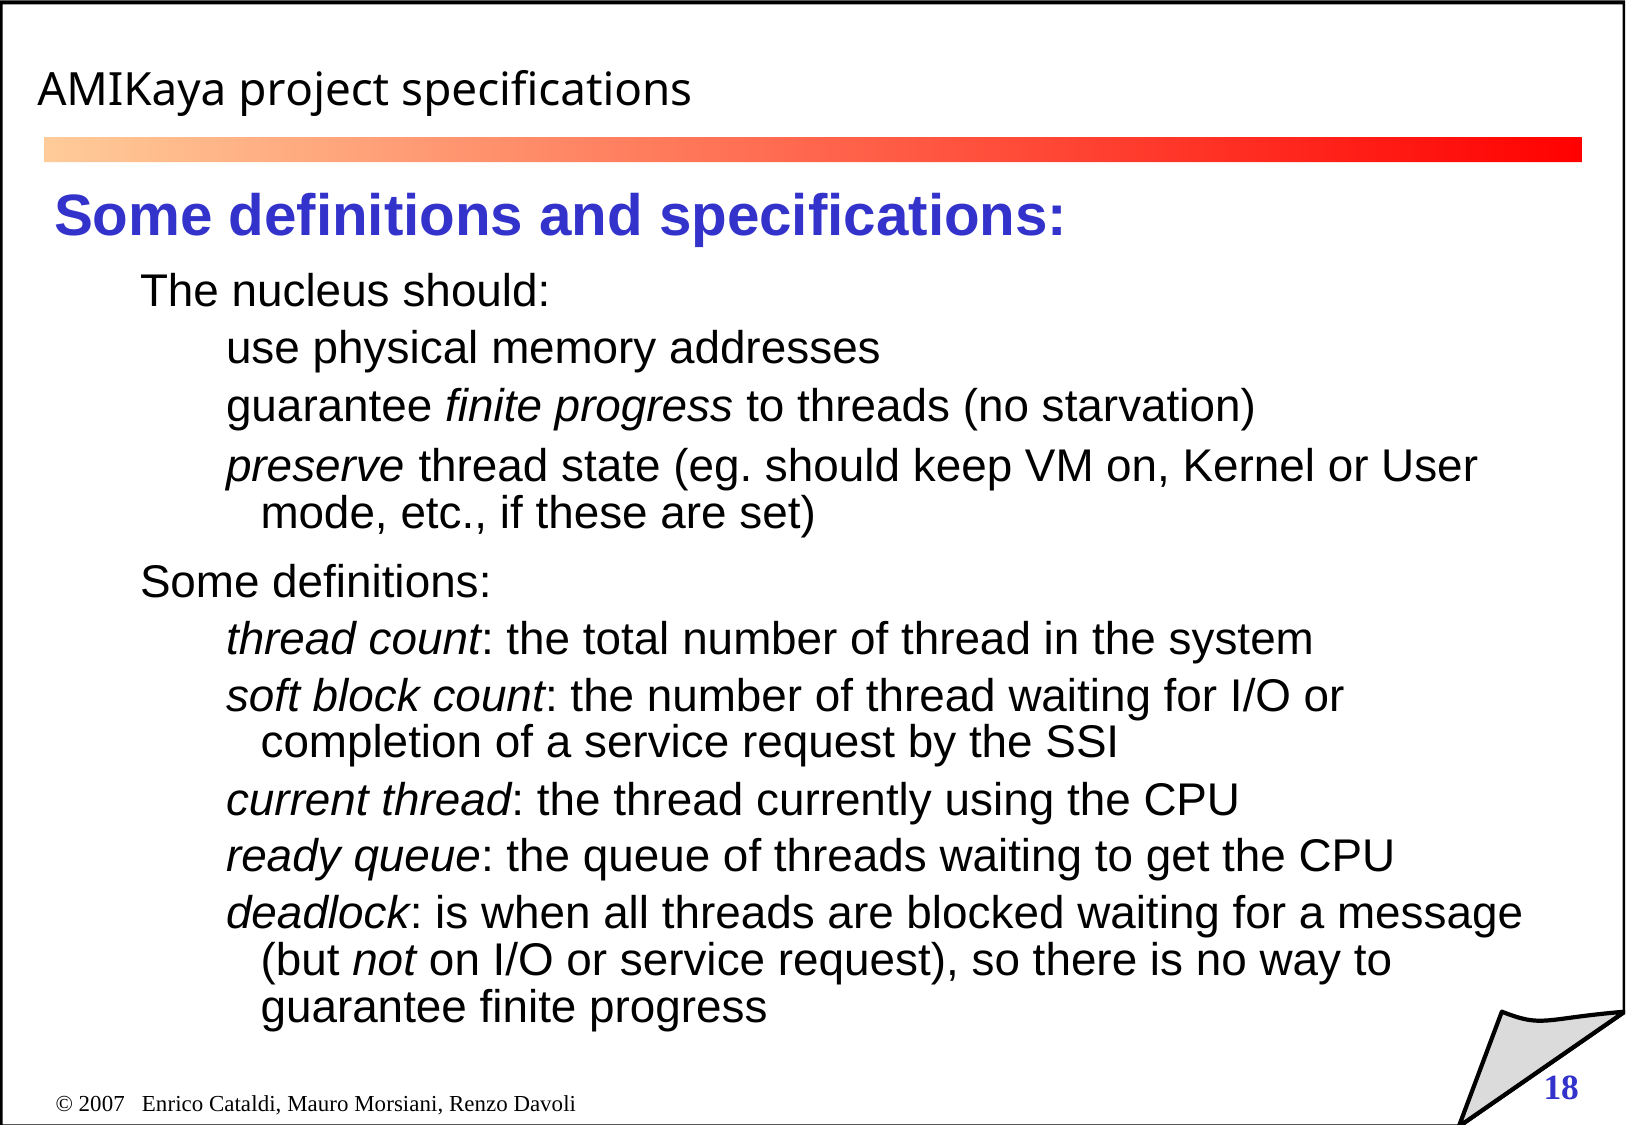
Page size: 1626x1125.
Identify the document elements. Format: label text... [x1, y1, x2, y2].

list Some definitions and specifications: The nucleus should: use physical memory addresses guarantee finite progress to threads (no starvation) preserve thread state (eg. should keep VM on, Kernel or User mode, etc., if these are set) Some definitions: thread count: the total number of thread in the system soft block count: the number of thread waiting for I/O or completion of a service request by the SSI current thread: the thread currently using the CPU ready queue: the queue of threads waiting to get the CPU deadlock: is when all threads are blocked waiting for a message (but not on I/O or service request), so there is no way to guarantee finite progress [54, 187, 1571, 1124]
title AMIKaya project specifications [37, 44, 1588, 131]
